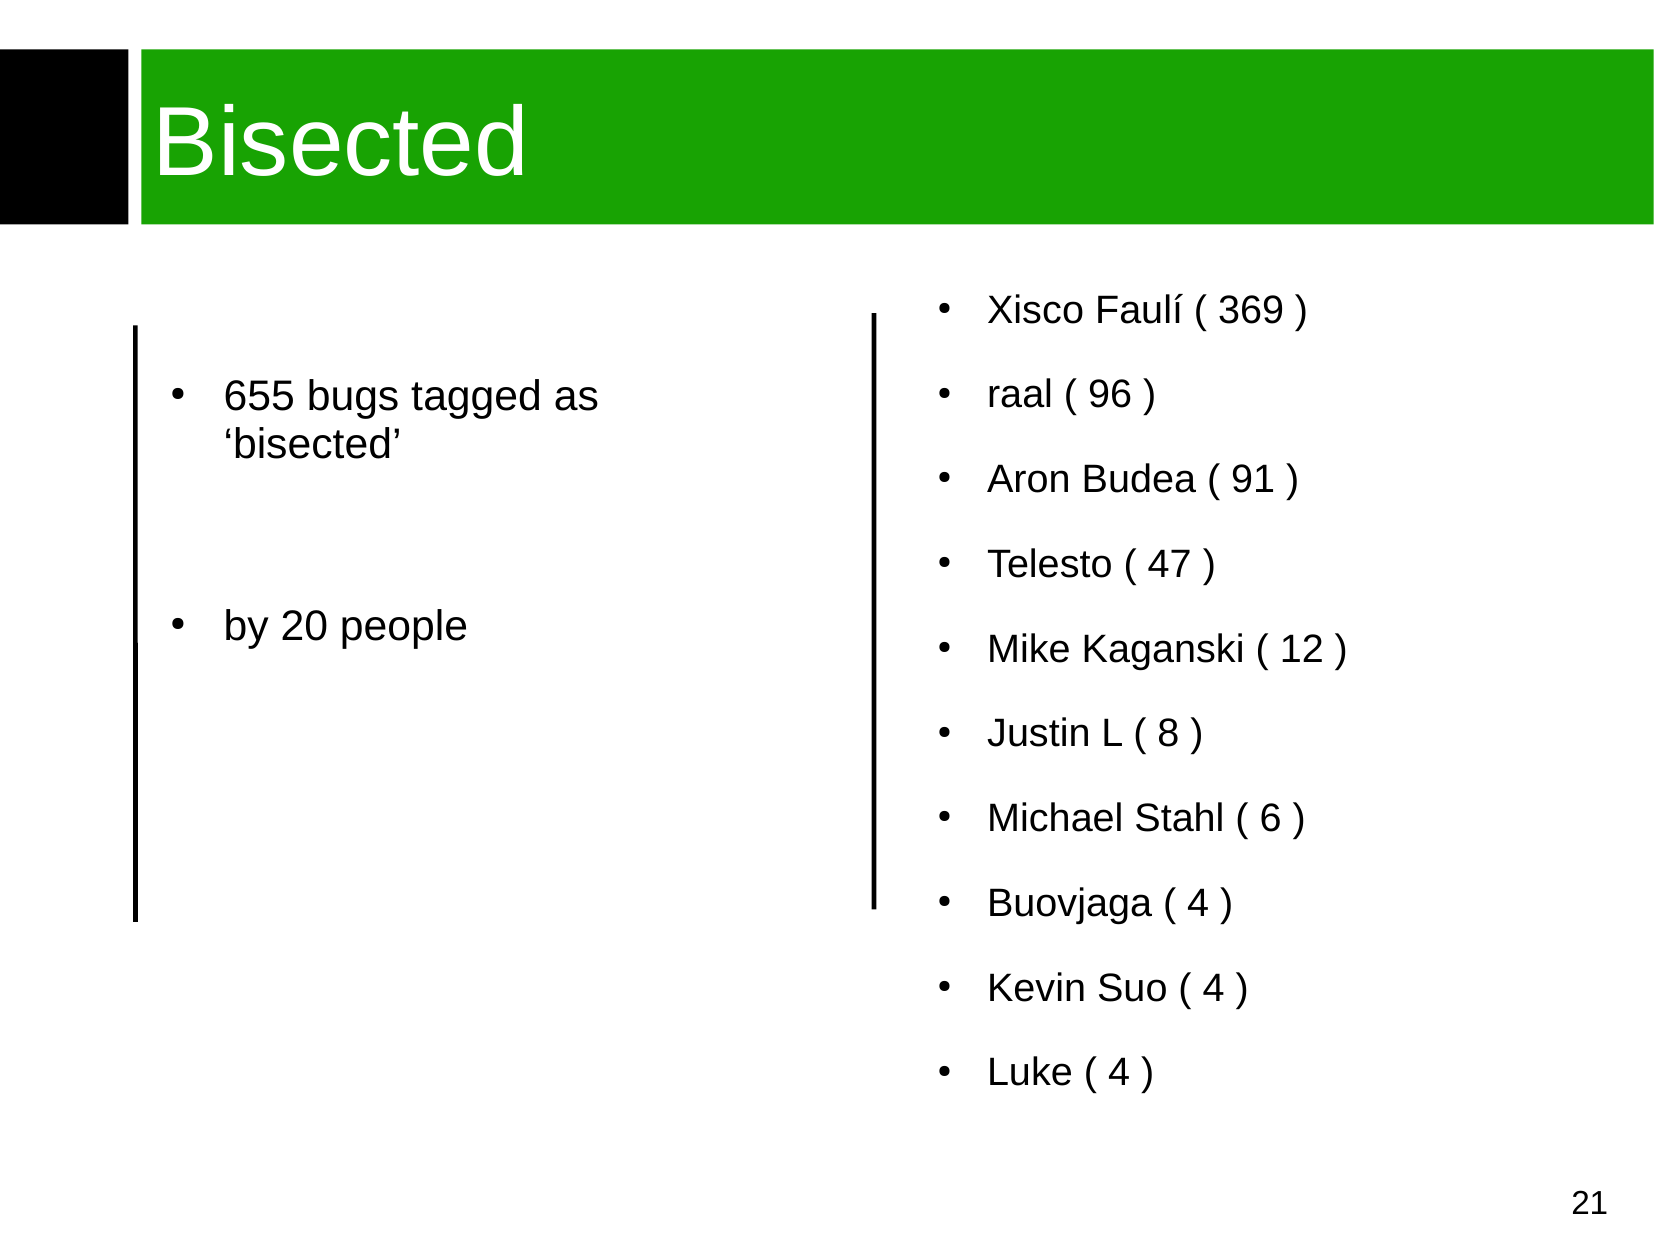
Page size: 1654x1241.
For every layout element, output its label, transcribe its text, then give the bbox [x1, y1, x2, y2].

list 655 bugs tagged as ‘bisected’ by 20 people [152, 280, 768, 1097]
list Xisco Faulí ( 369 ) raal ( 96 ) Aron Budea ( 91 ) Telesto ( 47 ) Mike Kaganski ( 12 ) Justin L ( 8 ) Michael Stahl ( 6 ) Buovjaga ( 4 ) Kevin Suo ( 4 ) Luke ( 4 ) [921, 287, 1576, 1100]
title Bisected [152, 68, 1641, 215]
